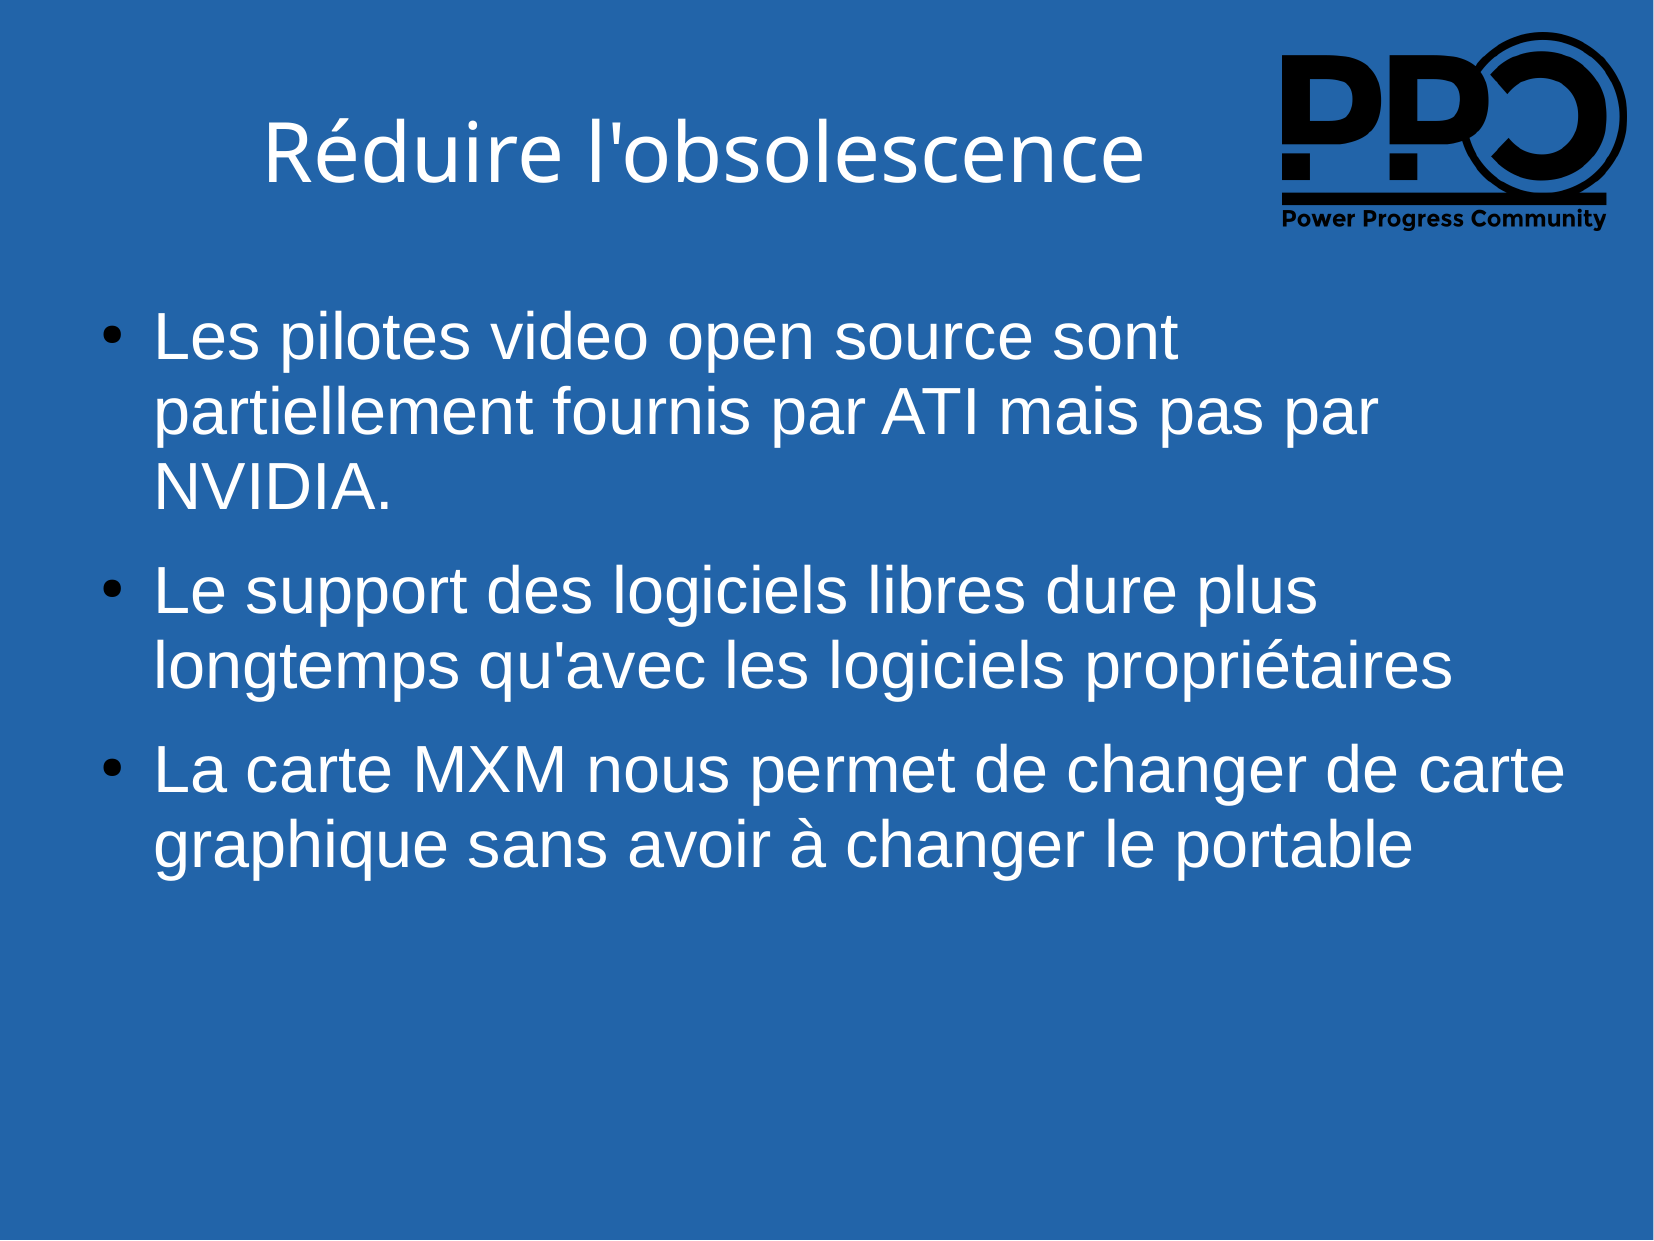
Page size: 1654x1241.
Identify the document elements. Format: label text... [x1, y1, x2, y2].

list Les pilotes video open source sont partiellement fournis par ATI mais pas par NVIDIA. Le support des logiciels libres dure plus longtemps qu'avec les logiciels propriétaires La carte MXM nous permet de changer de carte graphique sans avoir à changer le portable [82, 299, 1571, 1241]
title Réduire l'obsolescence [82, 47, 1327, 253]
picture [1282, 32, 1627, 232]
